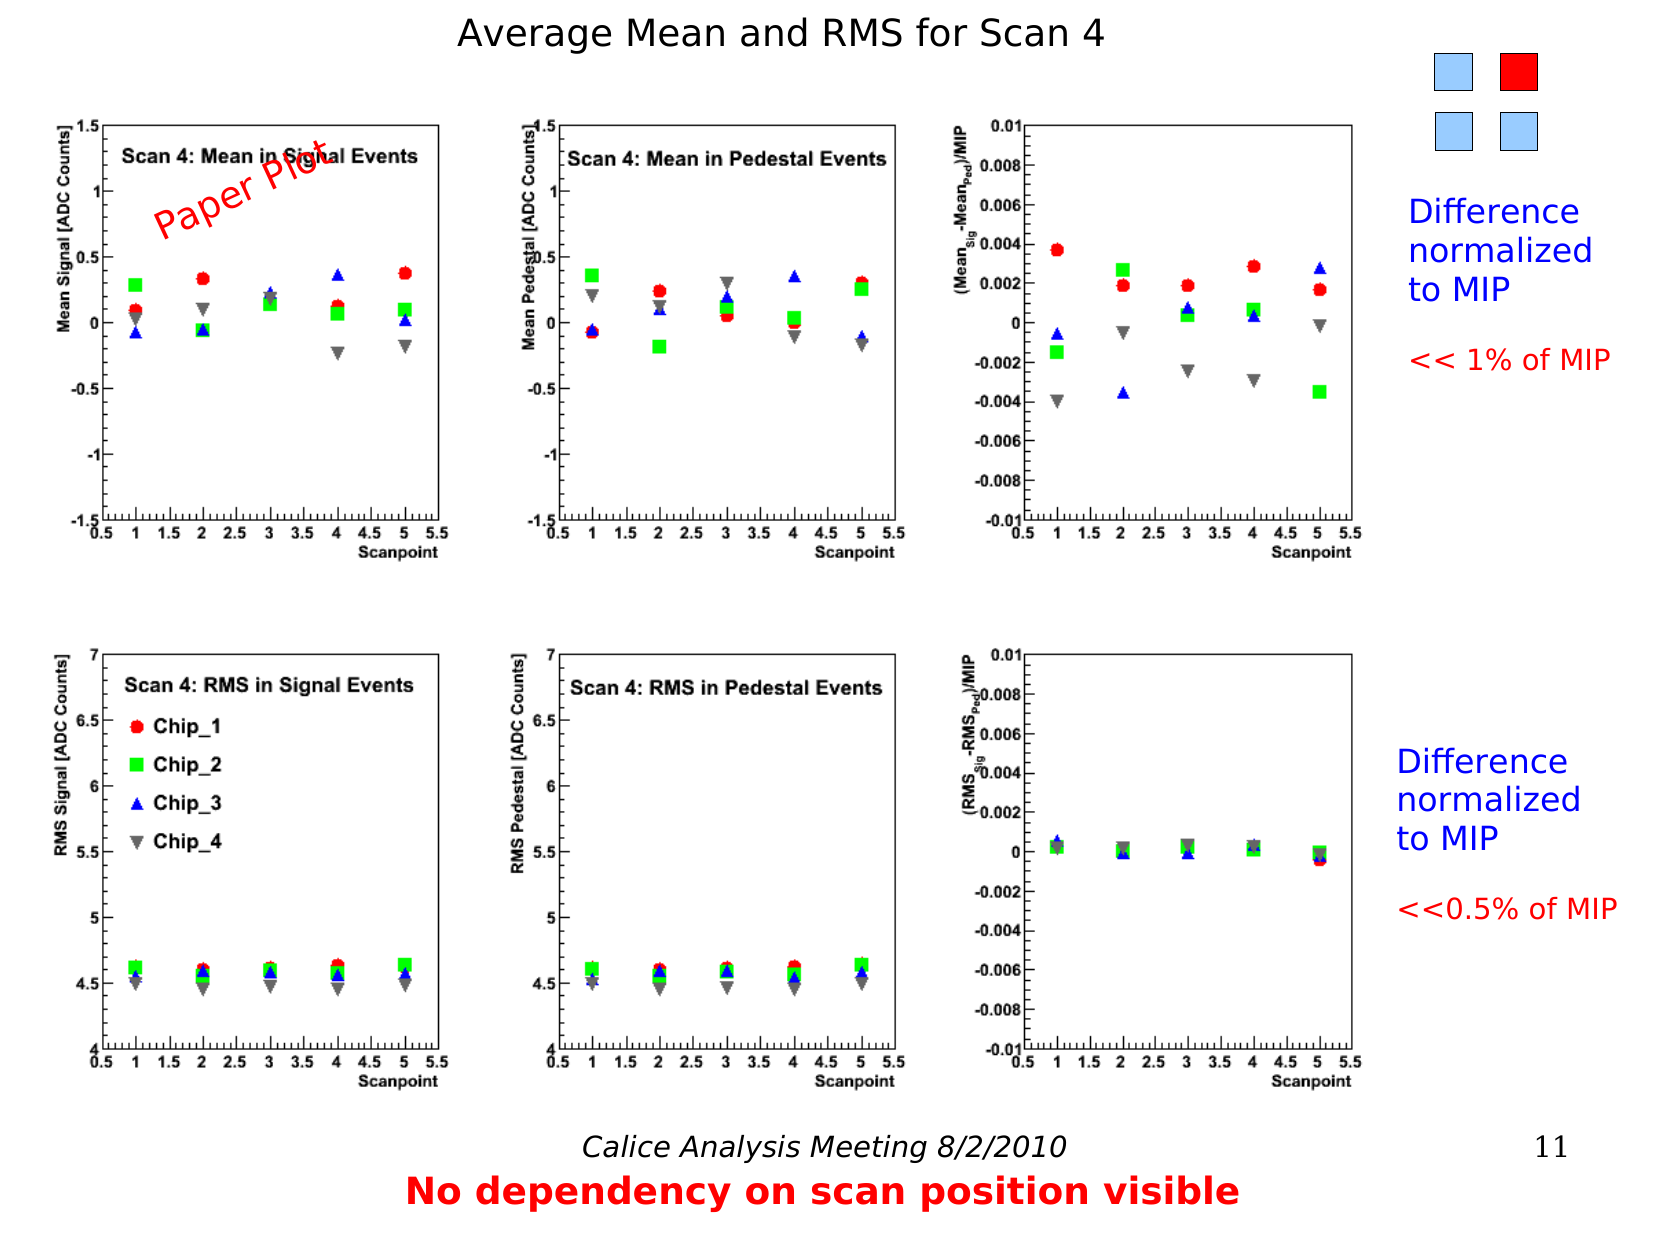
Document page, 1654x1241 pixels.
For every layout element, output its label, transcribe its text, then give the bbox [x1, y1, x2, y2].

text_box [1500, 53, 1538, 91]
text_box Average Mean and RMS for Scan 4 [442, 4, 1108, 64]
text_box No dependency on scan position visible [389, 1162, 1238, 1221]
text_box Difference normalized to MIP <<0.5% of MIP [1381, 735, 1633, 969]
text_box [1500, 112, 1538, 151]
text_box Difference normalized to MIP << 1% of MIP [1393, 185, 1625, 419]
text_box Paper Plot [131, 118, 352, 263]
text_box [1435, 112, 1473, 151]
picture [35, 70, 1405, 1128]
text_box [1434, 53, 1473, 91]
